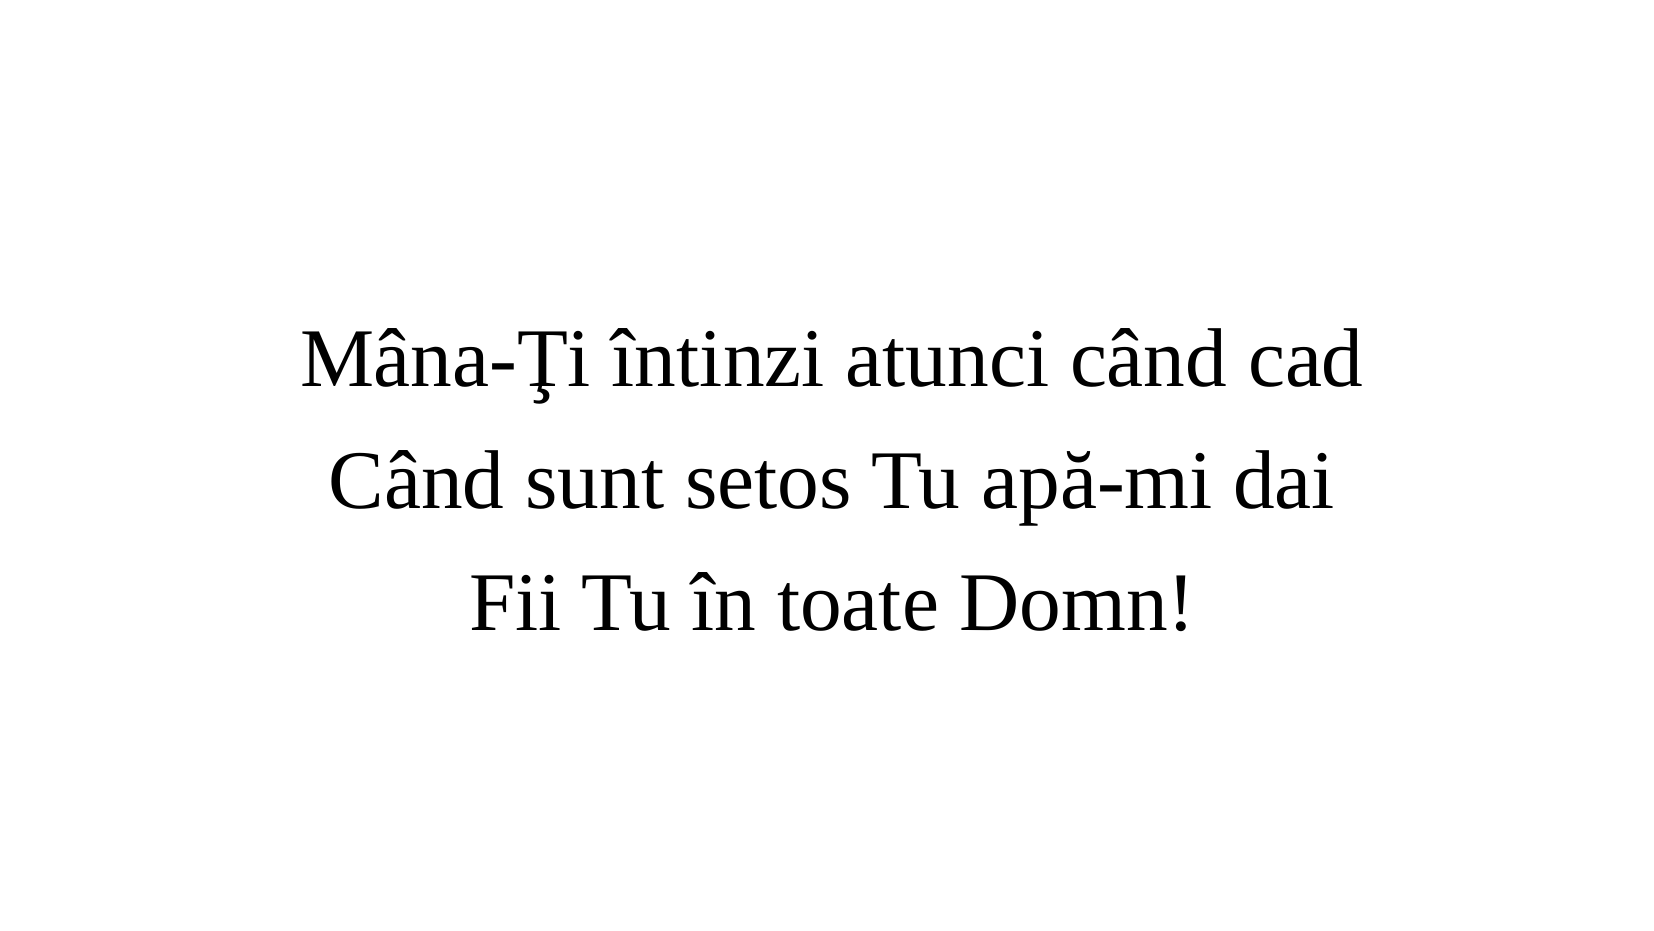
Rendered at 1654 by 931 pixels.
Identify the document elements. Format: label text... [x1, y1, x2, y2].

subtitle Mâna-Ţi întinzi atunci când cad Când sunt setos Tu apă-mi dai Fii Tu în toate Domn! [94, 300, 1571, 650]
